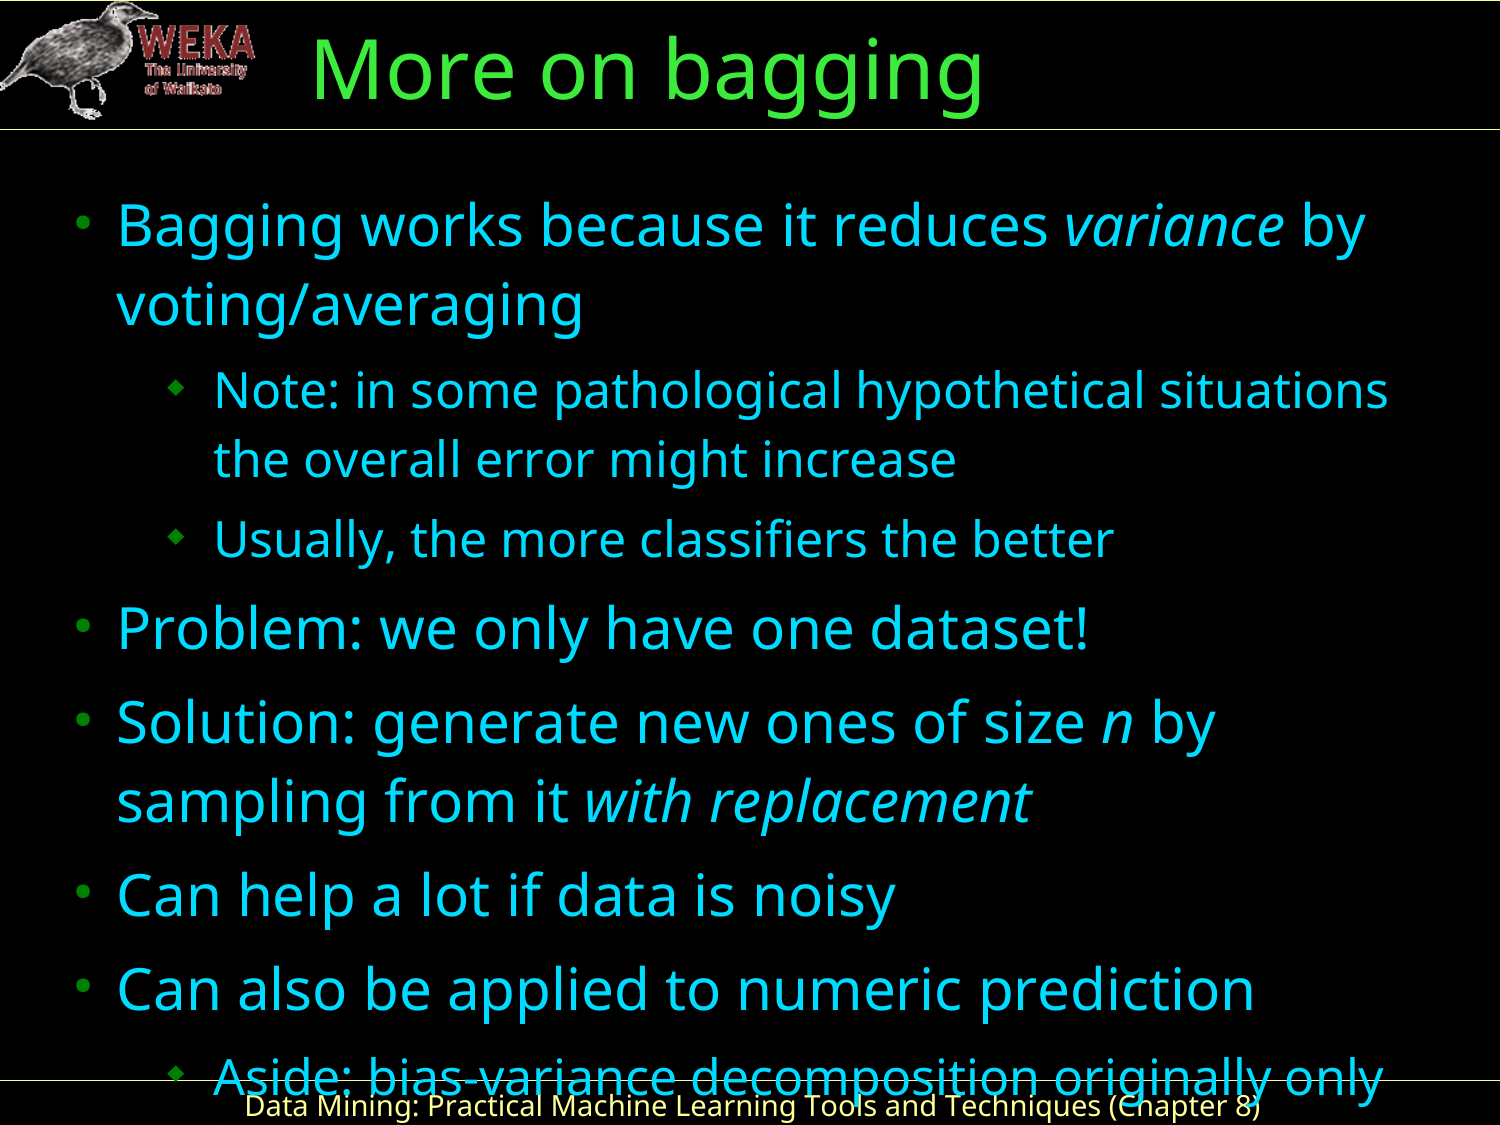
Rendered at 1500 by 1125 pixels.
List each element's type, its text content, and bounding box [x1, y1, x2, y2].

picture [0, 1, 266, 129]
text_box Bagging works because it reduces variance by voting/averaging Note: in some pathological hypothetical situations the overall error might increase Usually, the more classifiers the better Problem: we only have one dataset! Solution: generate new ones of size n by sampling from it with replacement Can help a lot if data is noisy Can also be applied to numeric prediction Aside: bias-variance decomposition originally only known for numeric prediction [59, 177, 1477, 1030]
title More on bagging [295, 0, 1500, 148]
